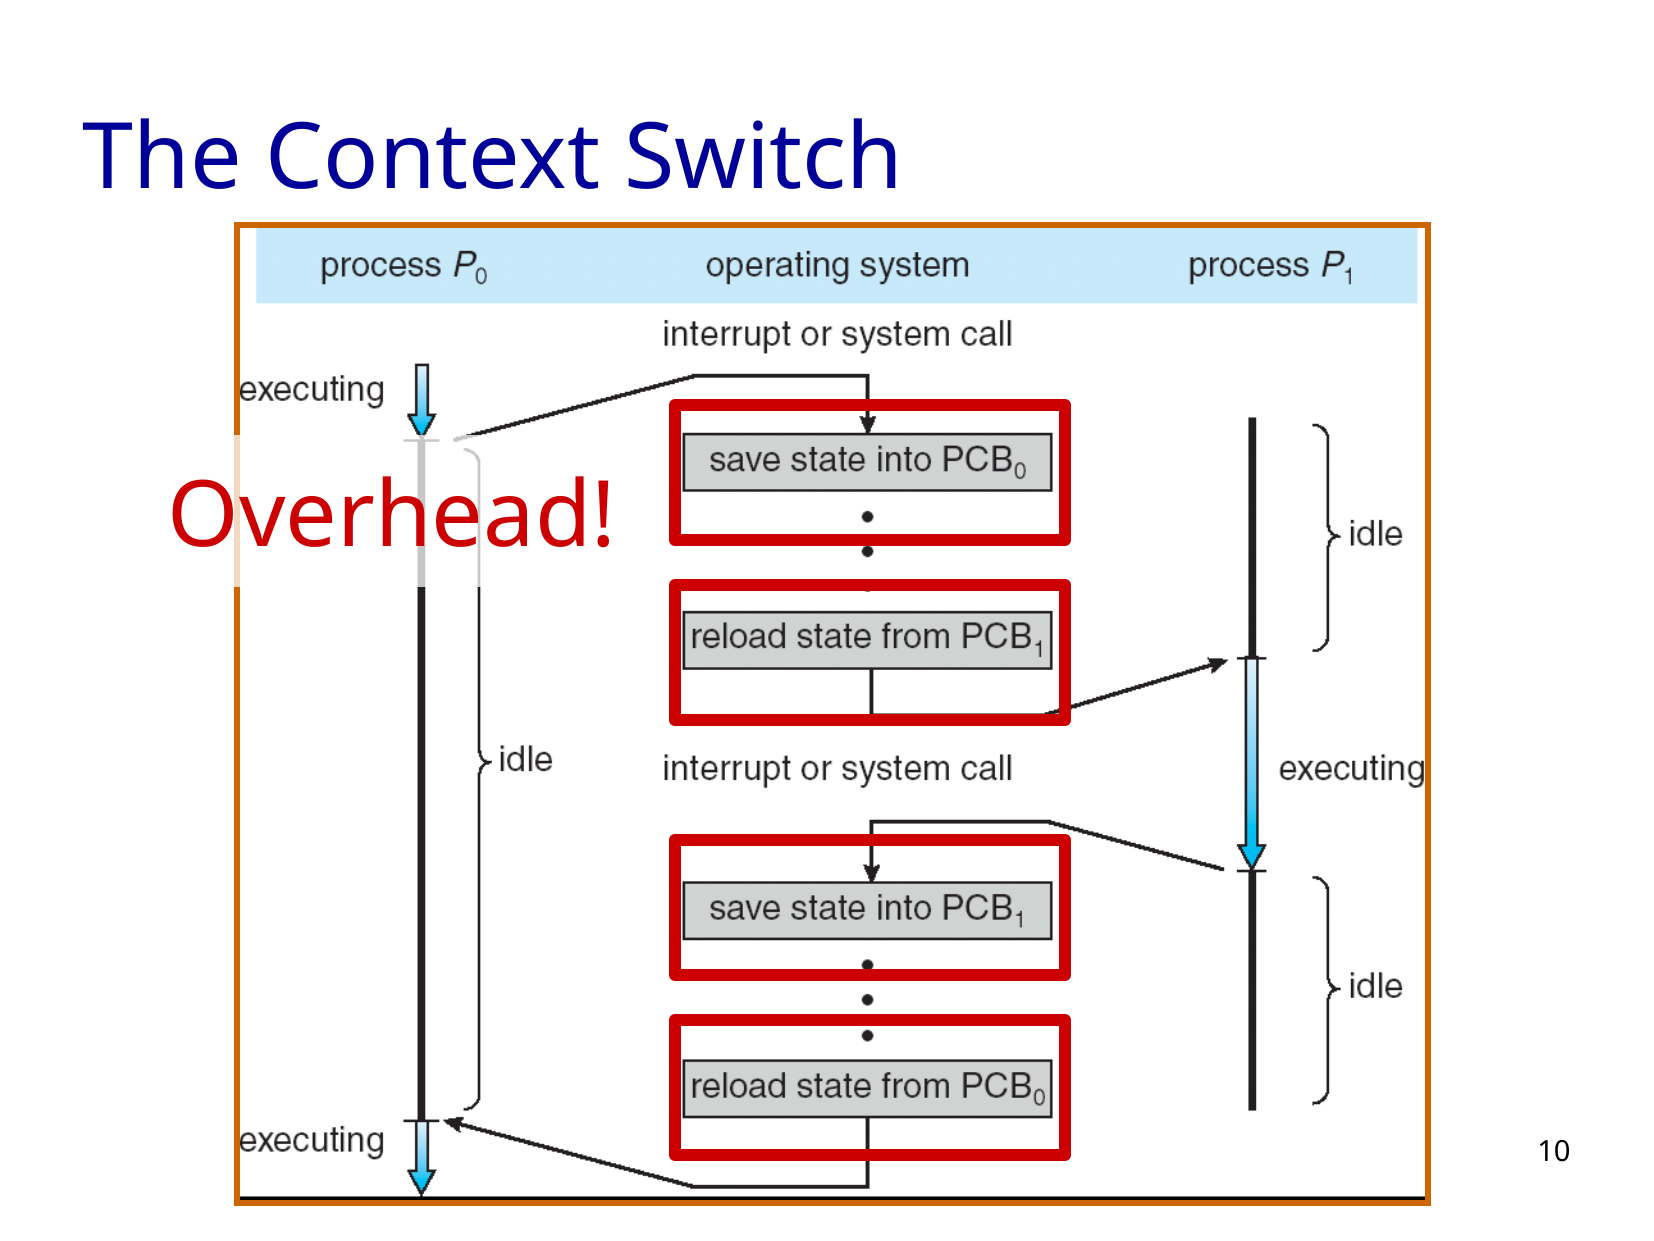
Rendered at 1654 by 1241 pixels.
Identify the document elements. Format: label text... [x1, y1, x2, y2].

picture [240, 228, 1426, 1201]
title The Context Switch [82, 49, 1571, 257]
text_box Overhead! [146, 435, 616, 564]
